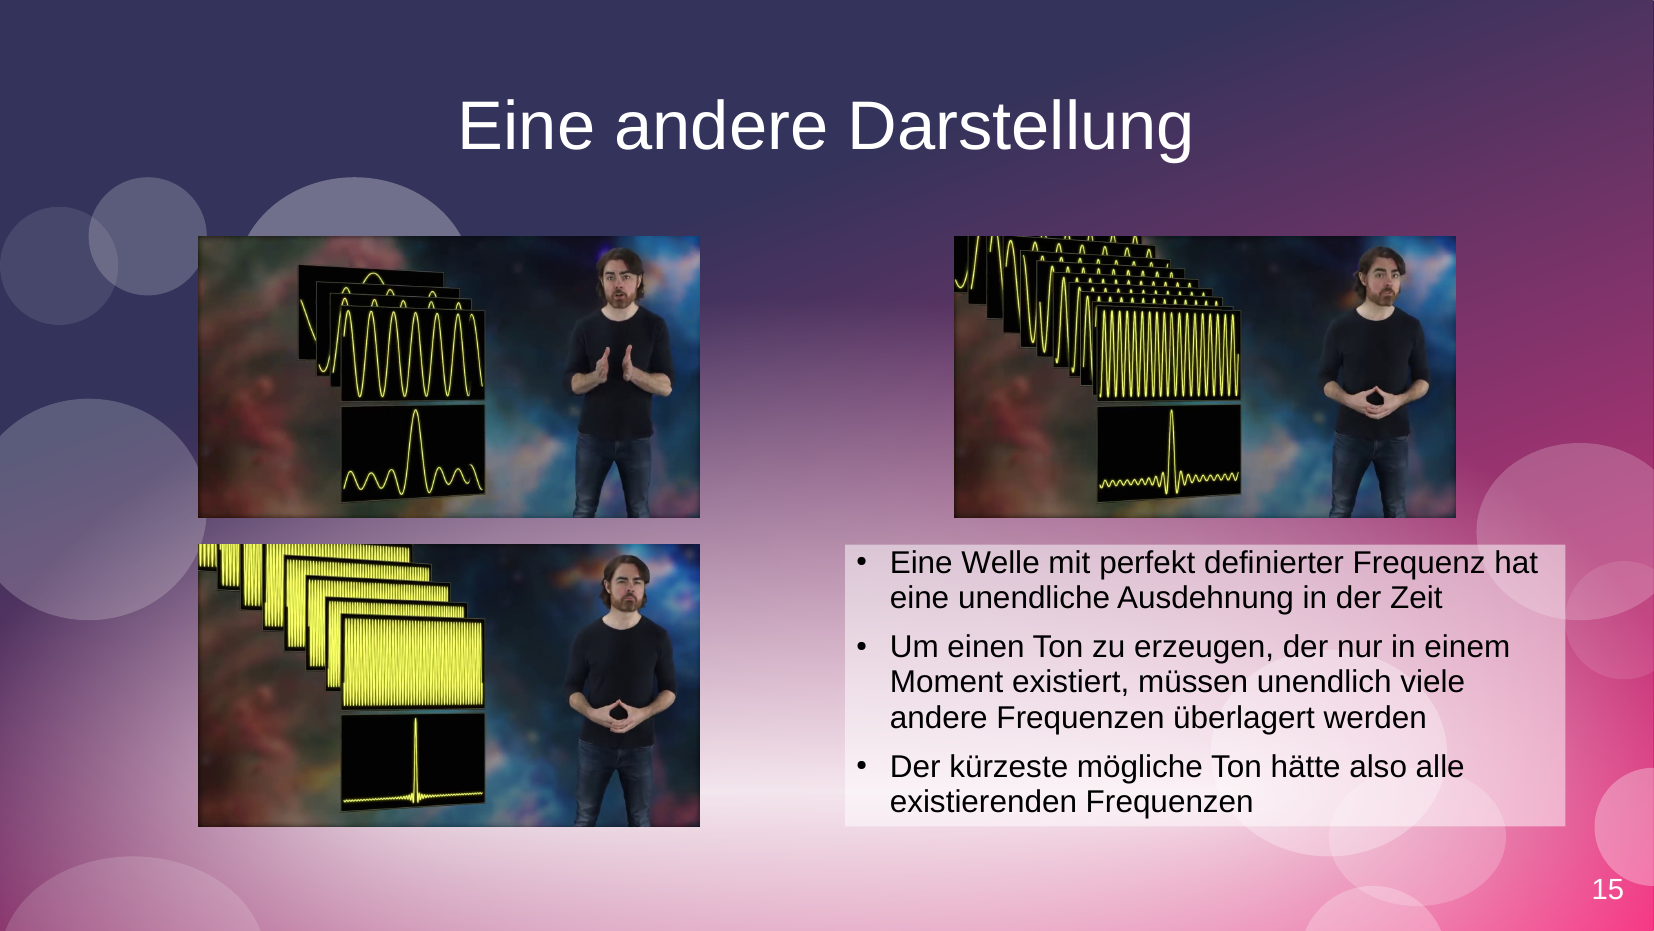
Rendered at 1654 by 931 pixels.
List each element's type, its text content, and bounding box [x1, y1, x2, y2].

picture [954, 236, 1456, 518]
picture [198, 544, 700, 827]
picture [198, 236, 700, 518]
title Eine andere Darstellung [88, 44, 1565, 207]
list Eine Welle mit perfekt definierter Frequenz hat eine unendliche Ausdehnung in der Zeit Um einen Ton zu erzeugen, der nur in einem Moment existiert, müssen unendlich viele andere Frequenzen überlagert werden Der kürzeste mögliche Ton hätte also alle existierenden Frequenzen [845, 544, 1566, 827]
